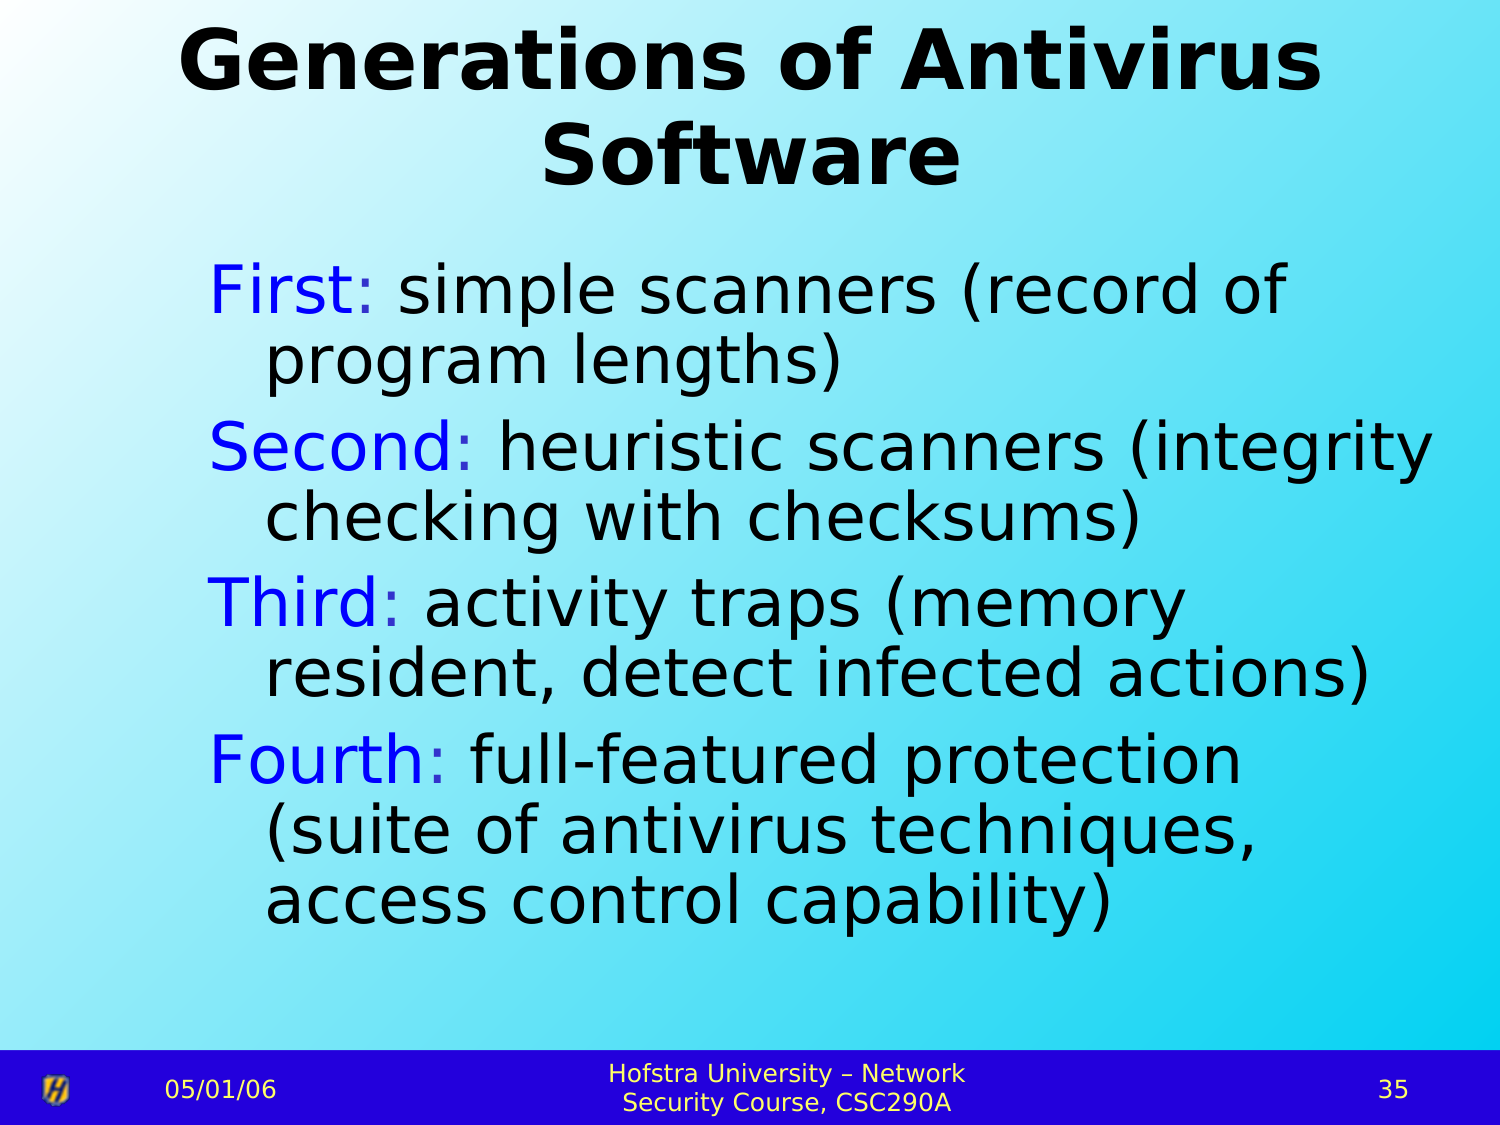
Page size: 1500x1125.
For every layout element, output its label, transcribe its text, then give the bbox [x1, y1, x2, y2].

list First: simple scanners (record of program lengths) Second: heuristic scanners (integrity checking with checksums) Third: activity traps (memory resident, detect infected actions) Fourth: full-featured protection (suite of antivirus techniques, access control capability) [193, 249, 1469, 1023]
picture [37, 1072, 76, 1110]
title Generations of Antivirus Software [112, 3, 1391, 212]
